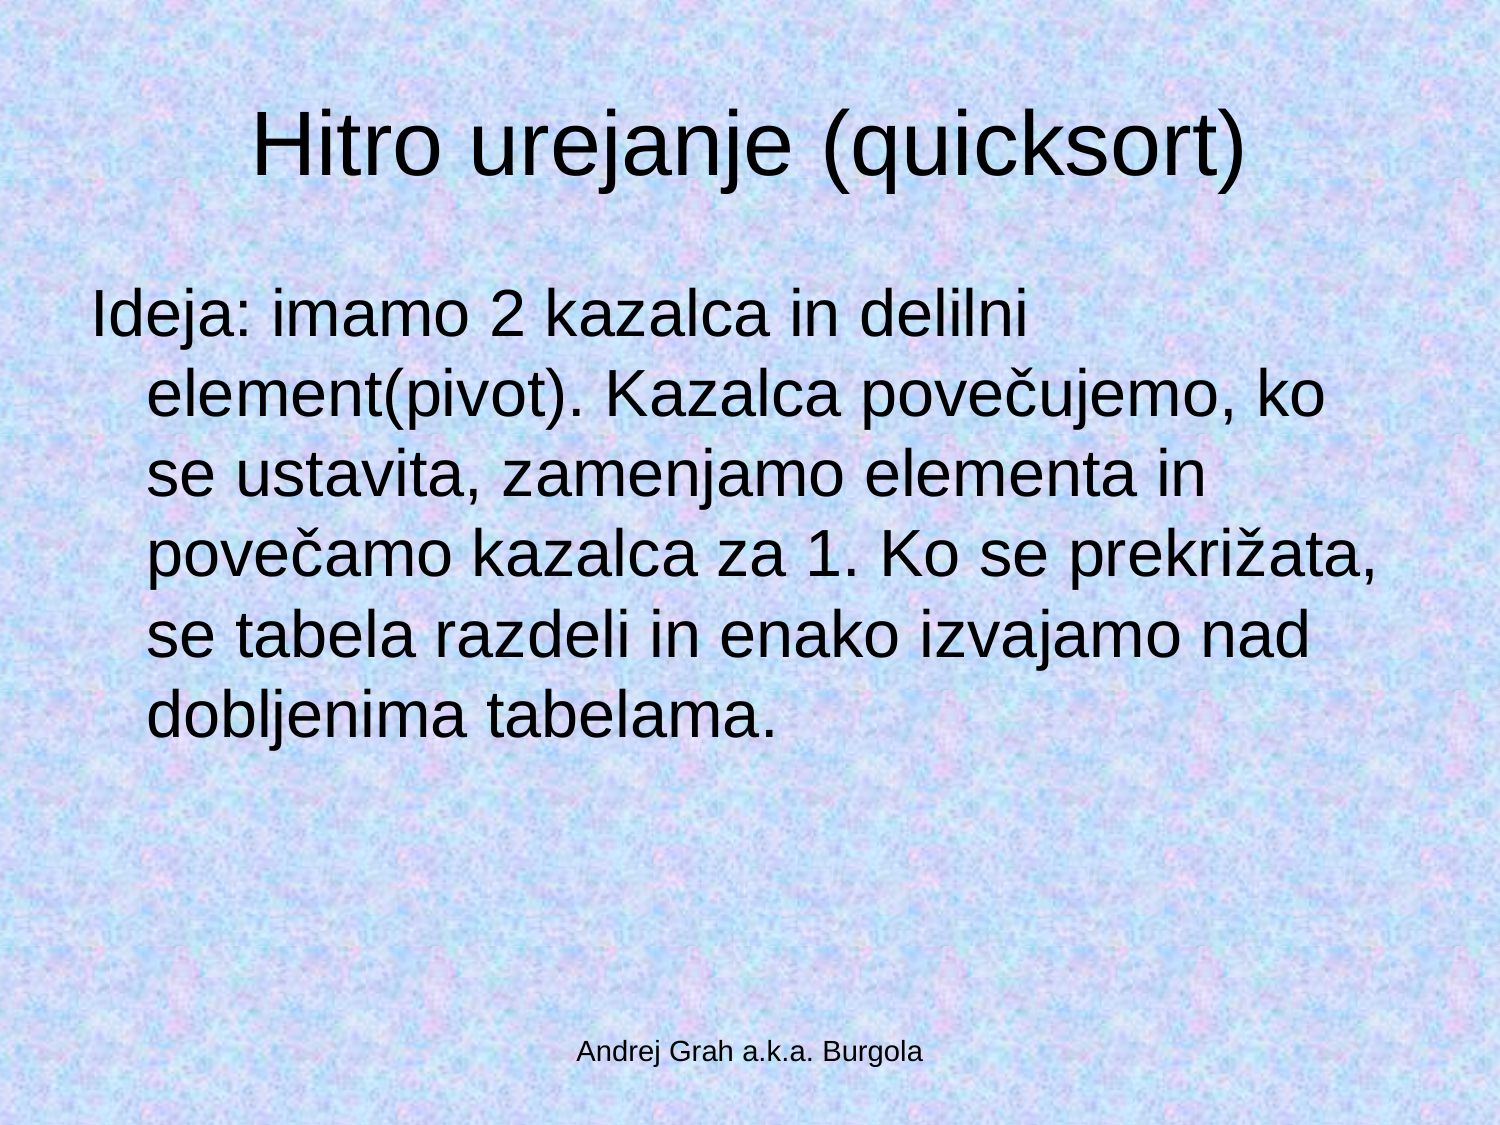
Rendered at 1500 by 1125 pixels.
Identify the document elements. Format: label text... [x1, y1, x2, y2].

text_box Andrej Grah a.k.a. Burgola [512, 1024, 988, 1103]
picture [0, 0, 1500, 1125]
title Hitro urejanje (quicksort) [75, 45, 1426, 233]
list Ideja: imamo 2 kazalca in delilni element(pivot). Kazalca povečujemo, ko se ustavita, zamenjamo elementa in povečamo kazalca za 1. Ko se prekrižata, se tabela razdeli in enako izvajamo nad dobljenima tabelama. [75, 262, 1426, 1006]
